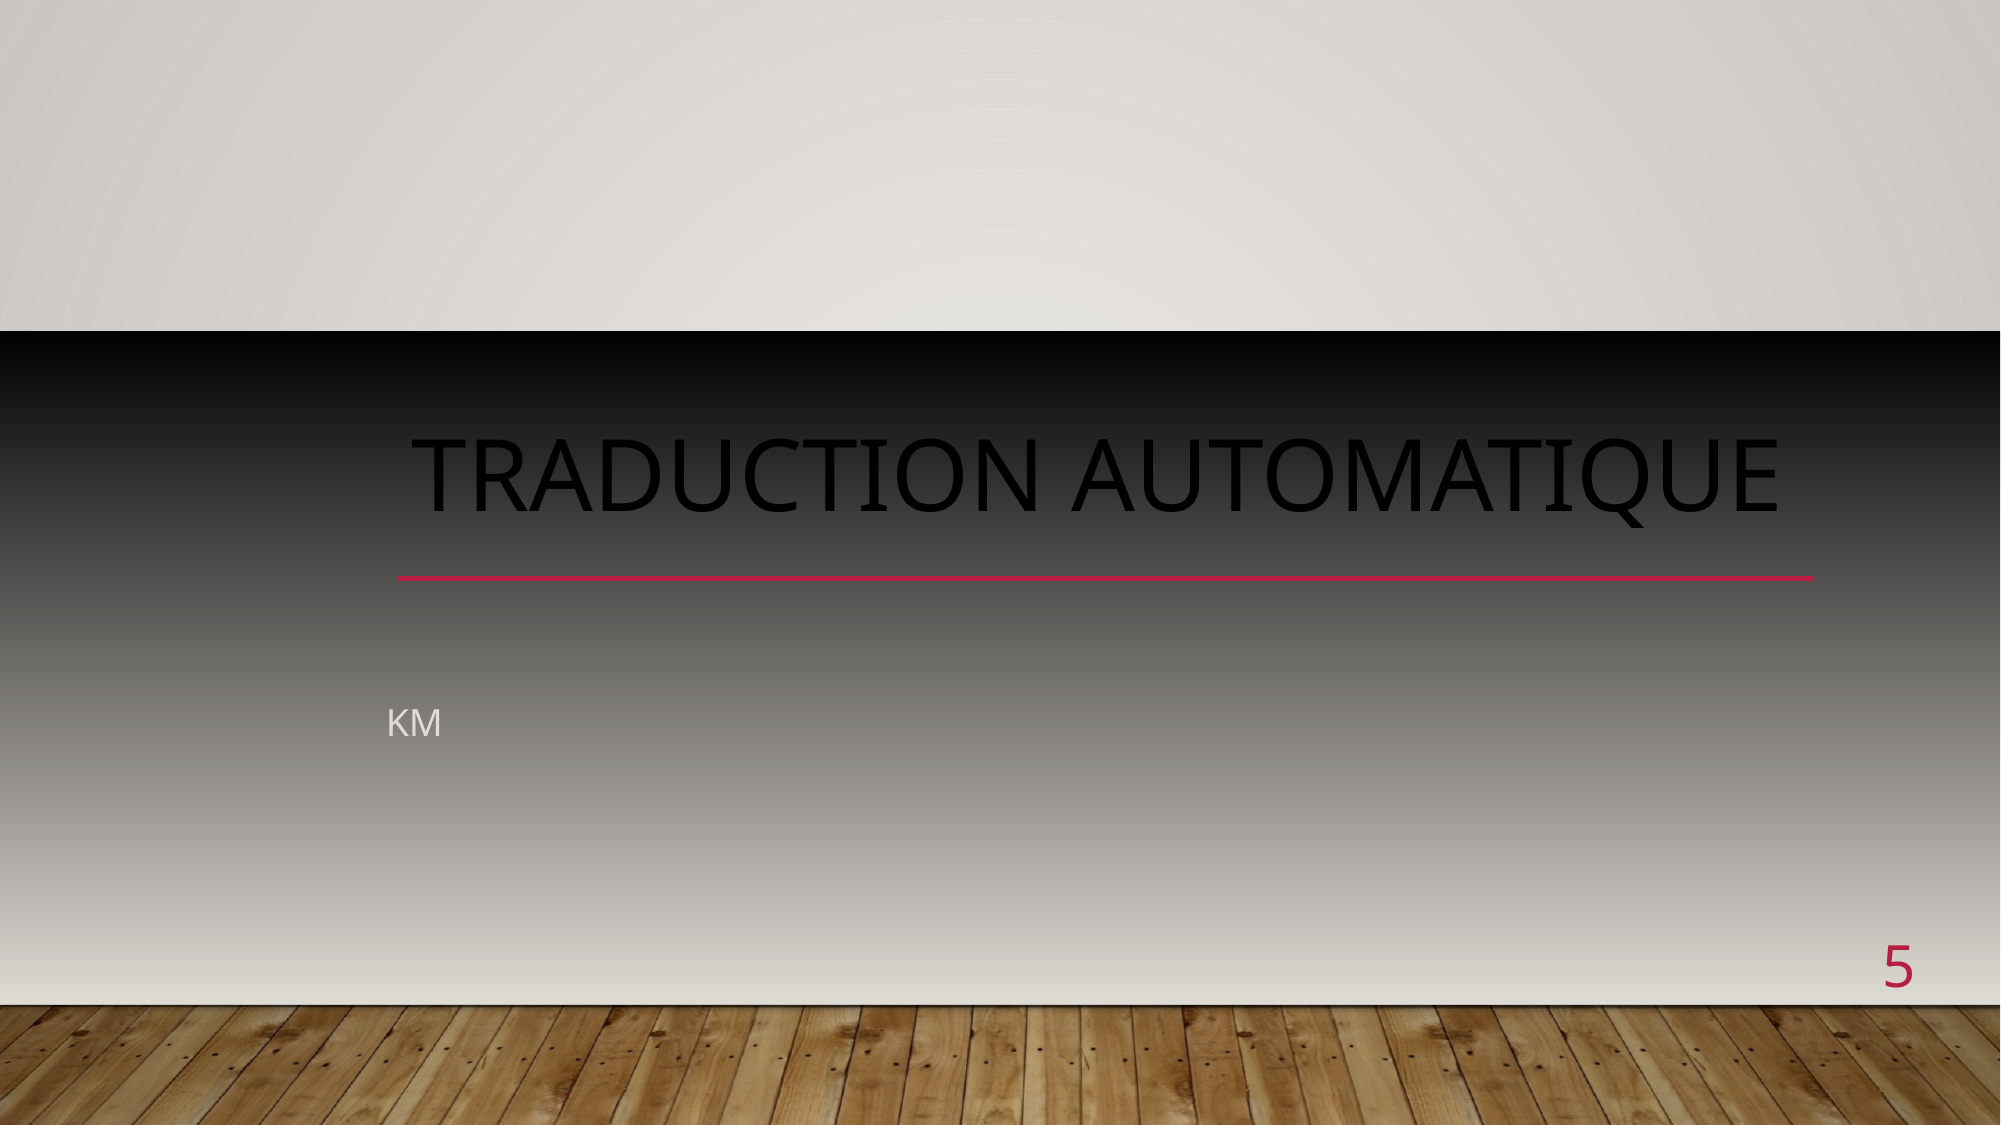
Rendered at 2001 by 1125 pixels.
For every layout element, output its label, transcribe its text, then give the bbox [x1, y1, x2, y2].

text_box [1866, 921, 2000, 1005]
subtitle km [370, 675, 898, 877]
title Traduction automatique [396, 363, 1814, 534]
